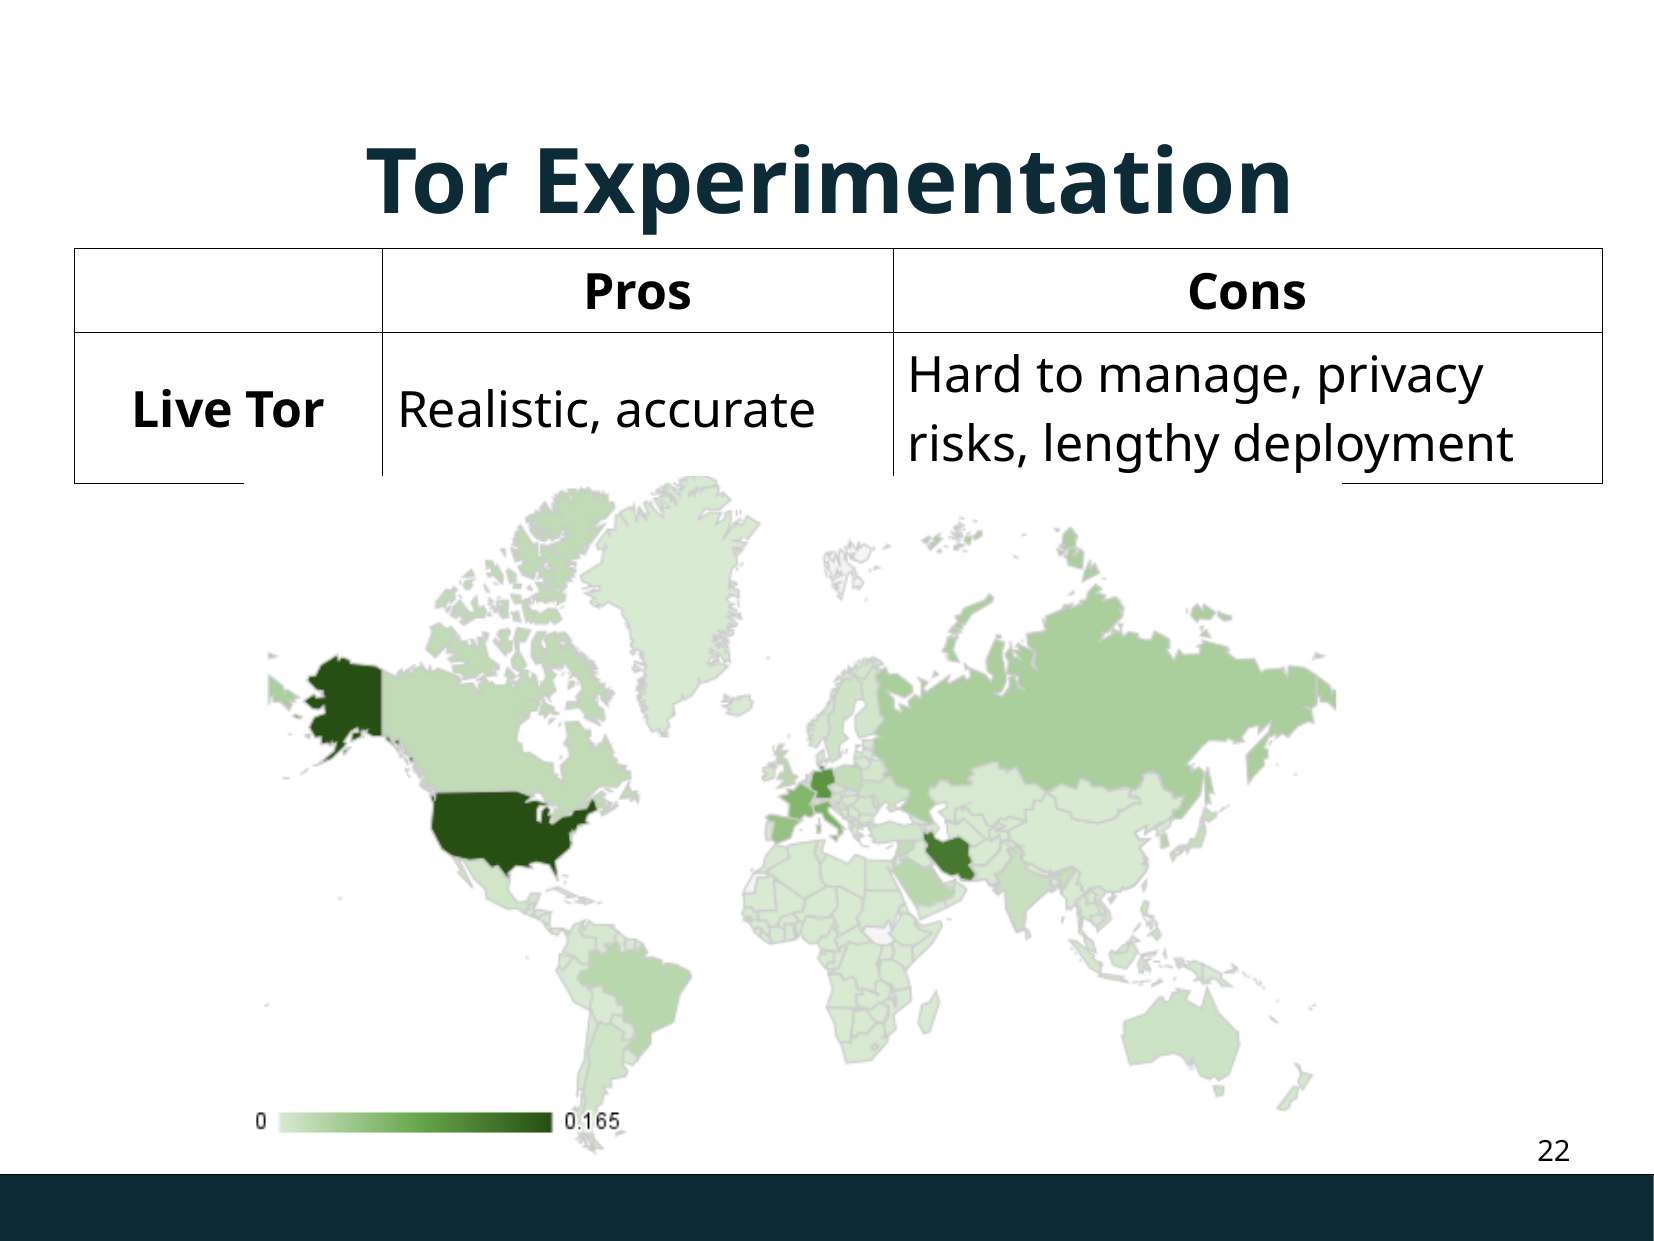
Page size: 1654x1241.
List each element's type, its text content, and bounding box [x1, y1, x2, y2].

table_header Cons [894, 249, 1602, 332]
table_header Pros [383, 249, 893, 332]
table_cell Hard to manage, privacy risks, lengthy deployment [894, 333, 1602, 483]
picture [244, 476, 1342, 1156]
table_header [75, 249, 382, 332]
title Tor Experimentation [86, 74, 1575, 248]
table_cell Realistic, accurate [383, 333, 893, 476]
table_cell Live Tor [75, 333, 382, 483]
